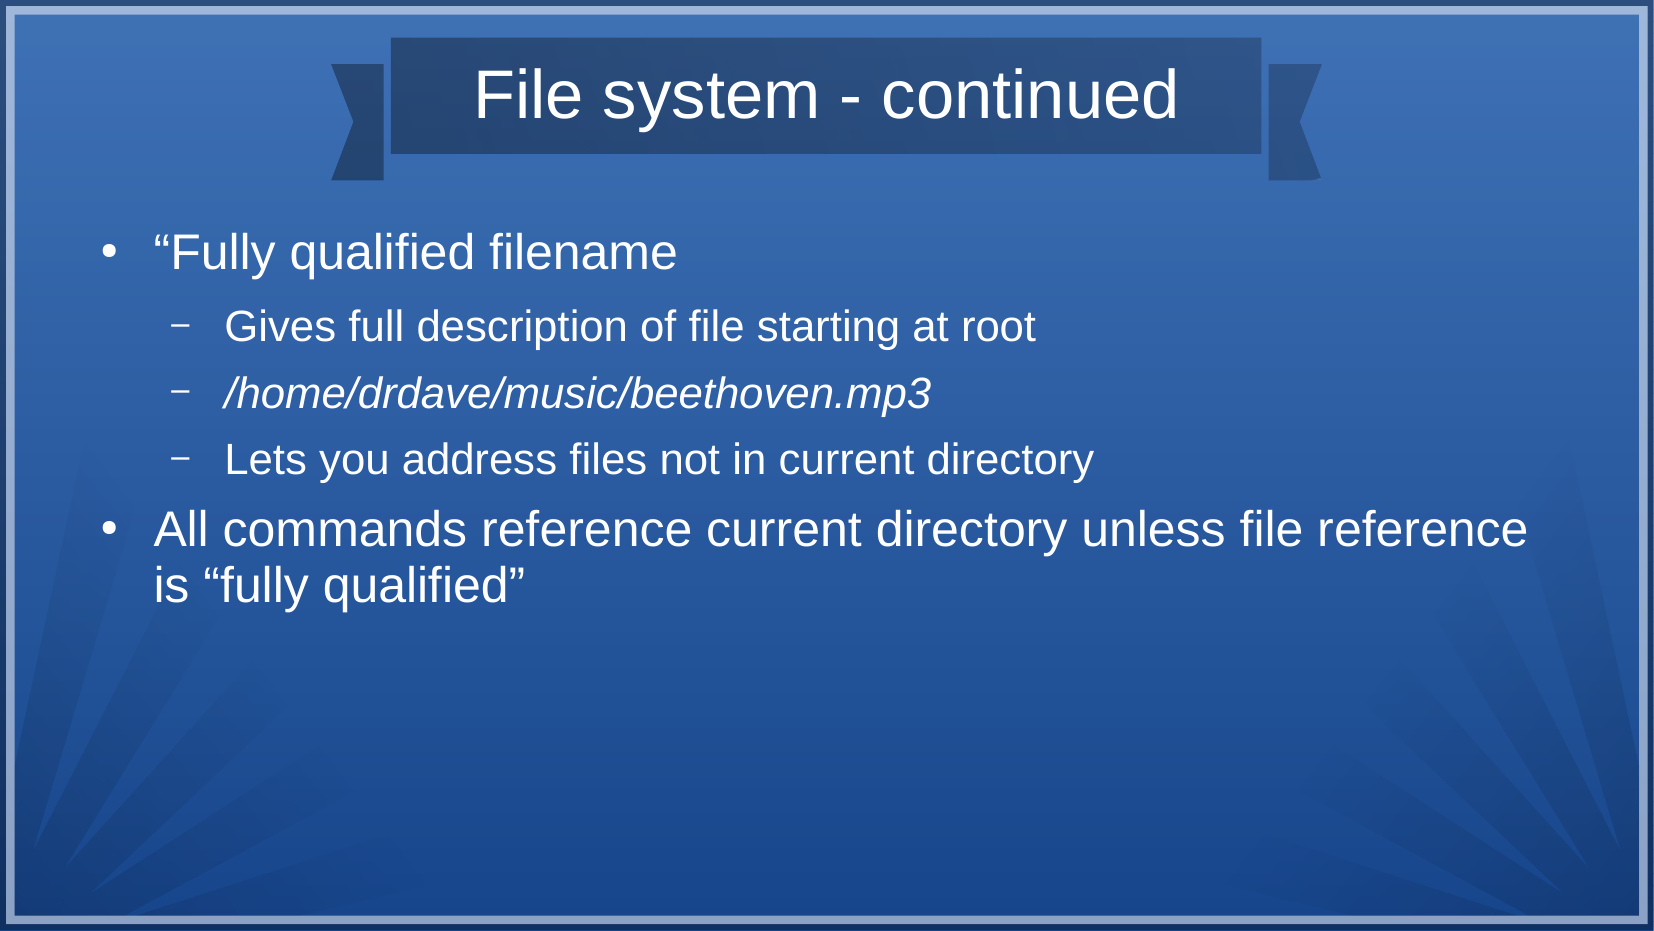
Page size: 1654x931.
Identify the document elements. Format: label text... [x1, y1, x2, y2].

title File system - continued [389, 35, 1264, 154]
list “Fully qualified filename Gives full description of file starting at root /home/drdave/music/beethoven.mp3 Lets you address files not in current directory All commands reference current directory unless file reference is “fully qualified” [82, 224, 1571, 848]
